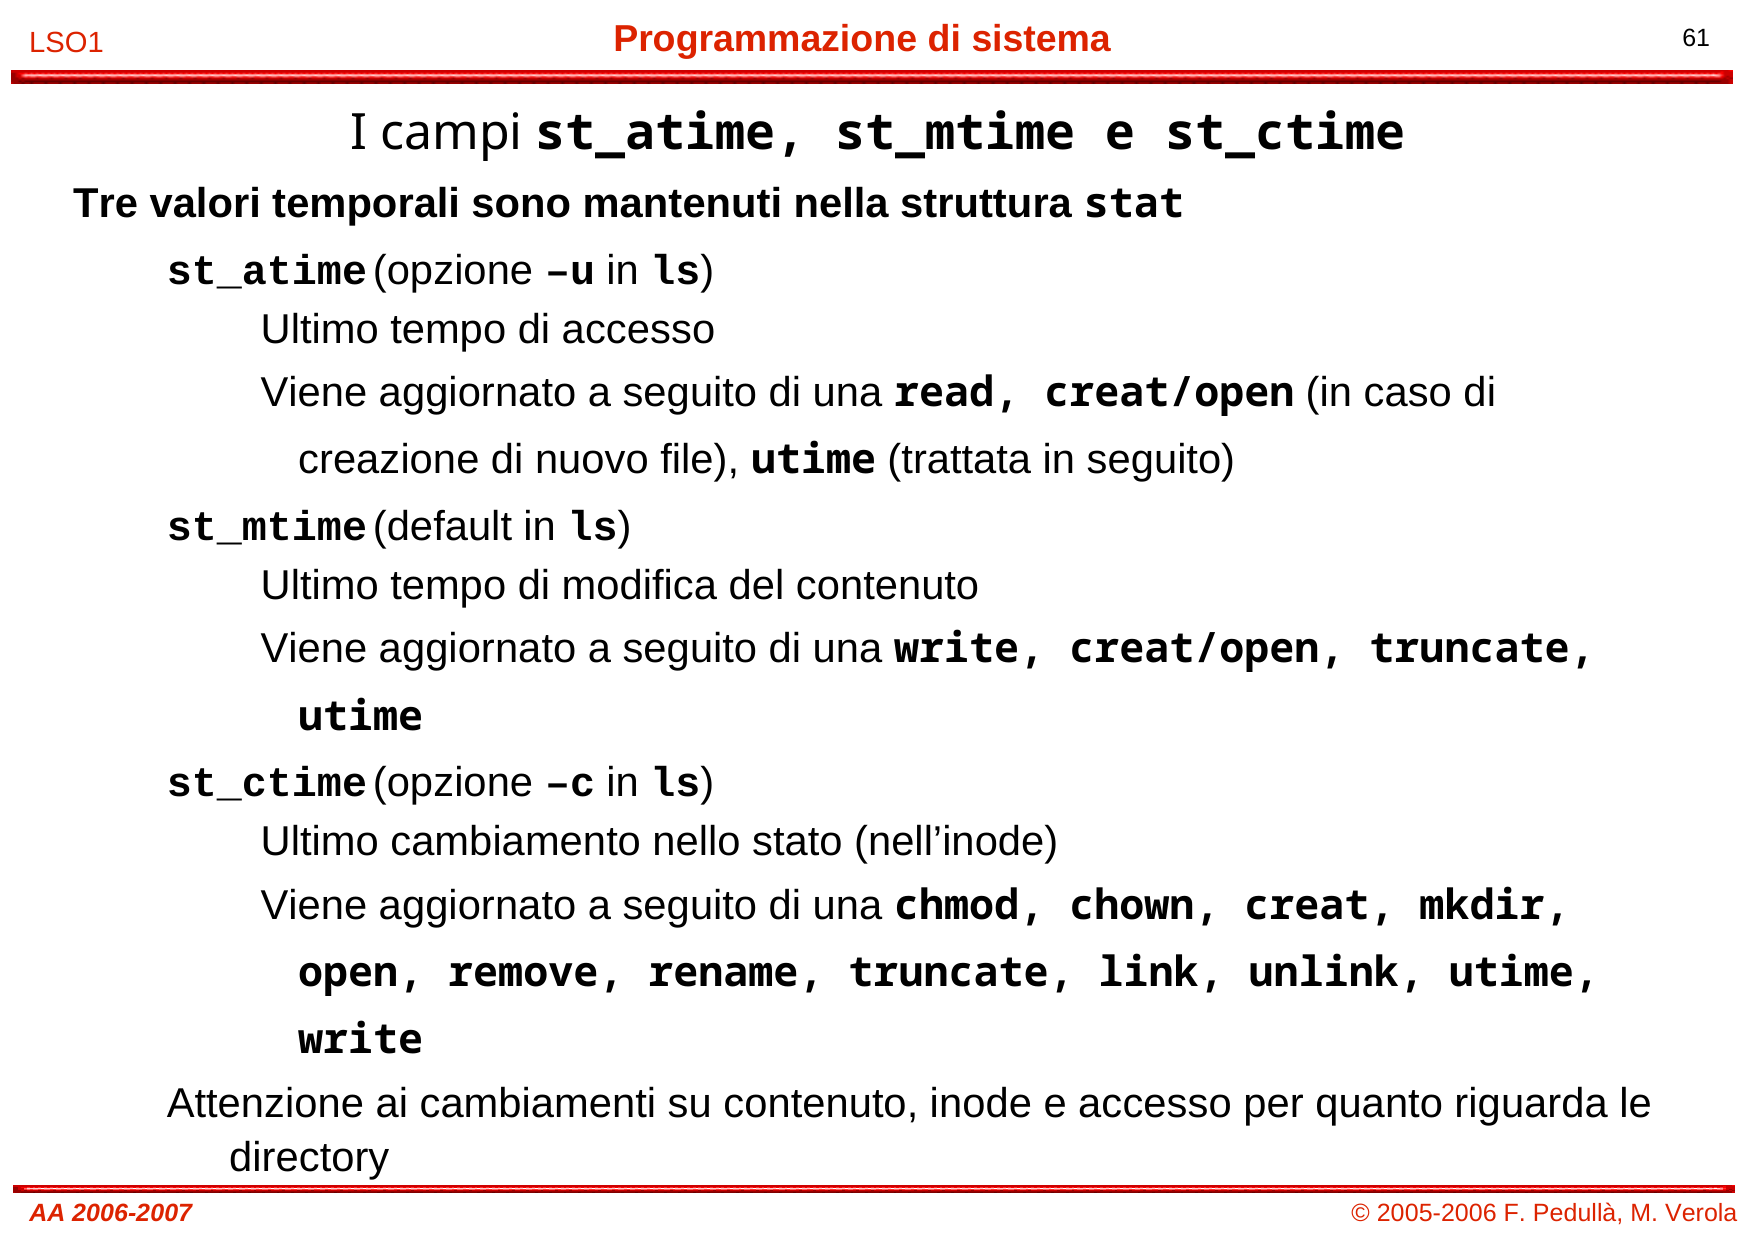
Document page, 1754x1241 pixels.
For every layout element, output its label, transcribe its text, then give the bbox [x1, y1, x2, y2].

picture [11, 70, 1733, 84]
picture [13, 1185, 1735, 1193]
list Tre valori temporali sono mantenuti nella struttura stat st_atime (opzione –u in ls) Ultimo tempo di accesso Viene aggiornato a seguito di una read, creat/open (in caso di creazione di nuovo file), utime (trattata in seguito) st_mtime (default in ls) Ultimo tempo di modifica del contenuto Viene aggiornato a seguito di una write, creat/open, truncate, utime st_ctime (opzione –c in ls) Ultimo cambiamento nello stato (nell’inode) Viene aggiornato a seguito di una chmod, chown, creat, mkdir, open, remove, rename, truncate, link, unlink, utime, write Attenzione ai cambiamenti su contenuto, inode e accesso per quanto riguarda le directory [58, 165, 1696, 1144]
title I campi st_atime, st_mtime e st_ctime [316, 84, 1440, 180]
